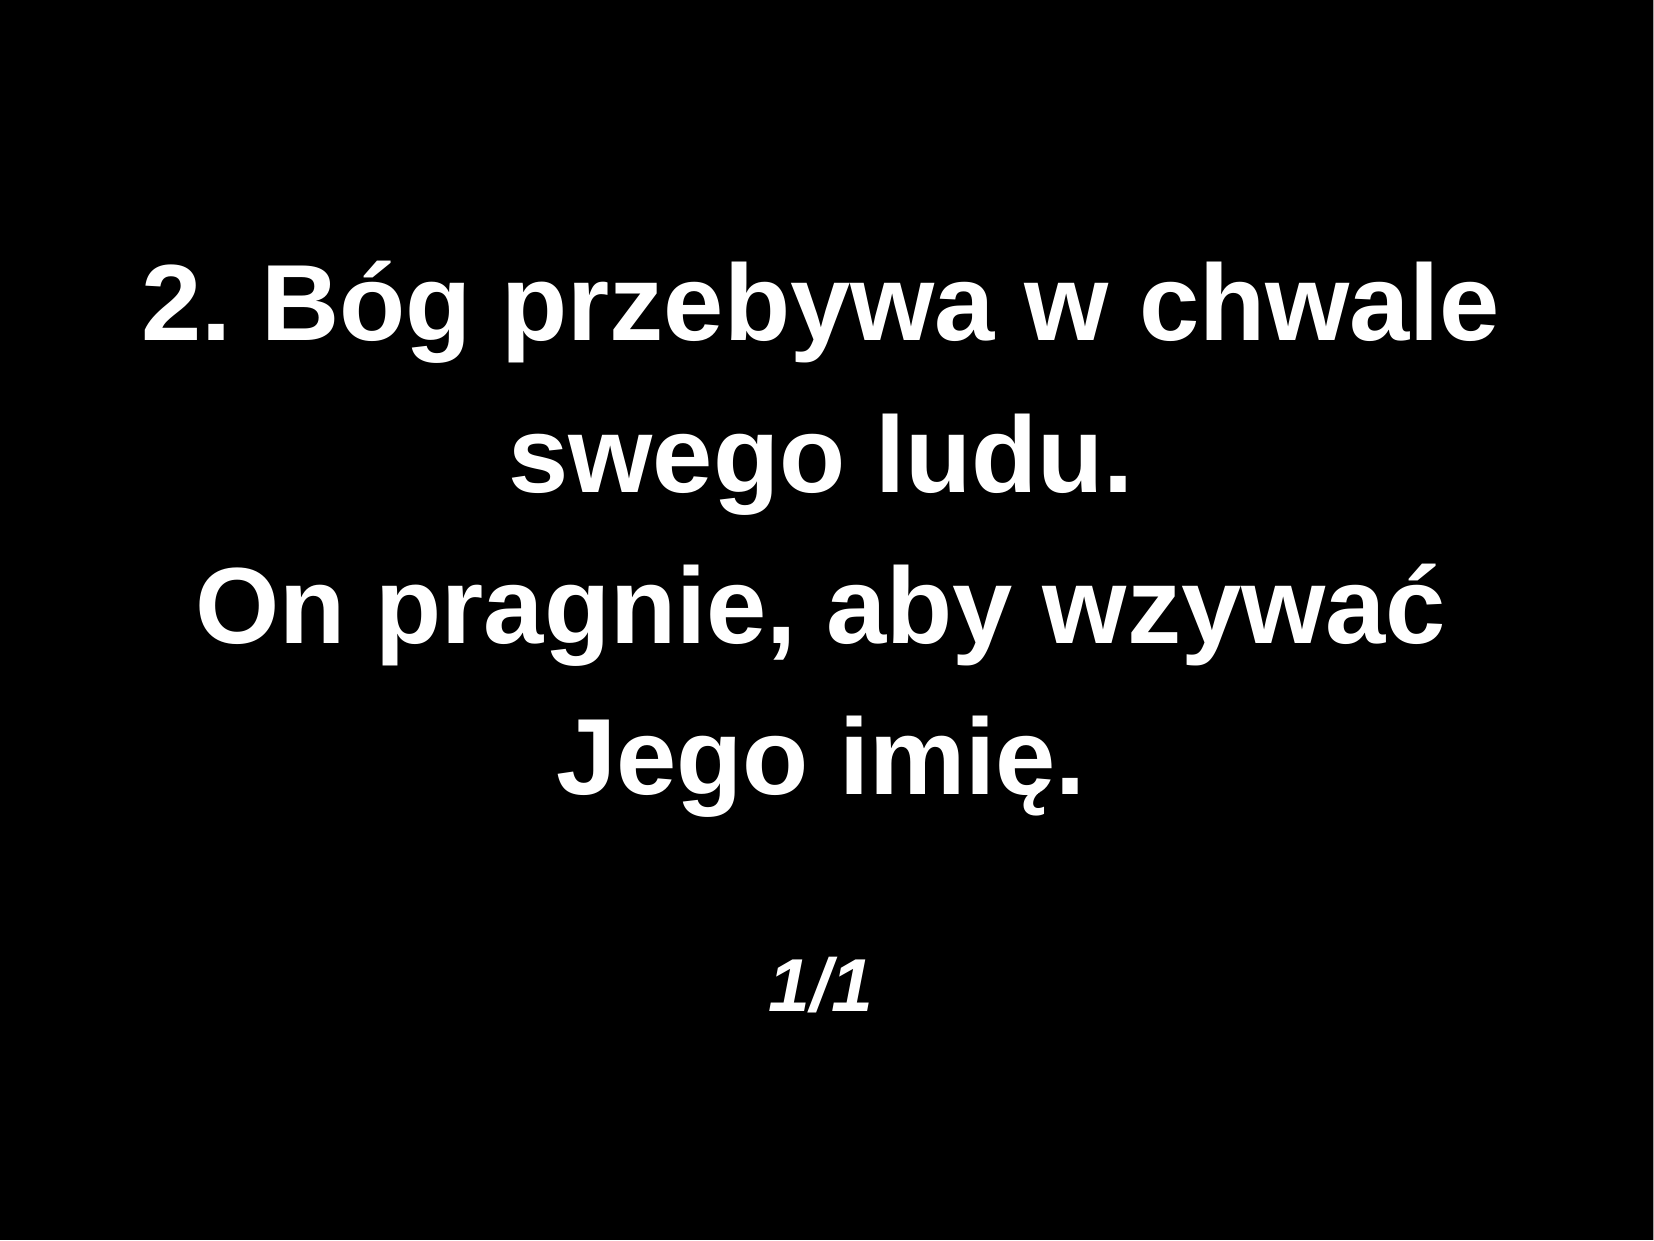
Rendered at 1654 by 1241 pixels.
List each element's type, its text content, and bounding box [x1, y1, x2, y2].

subtitle 2. Bóg przebywa w chwale swego ludu. On pragnie, aby wzywać Jego imię. 1/1 [0, 0, 1642, 1241]
